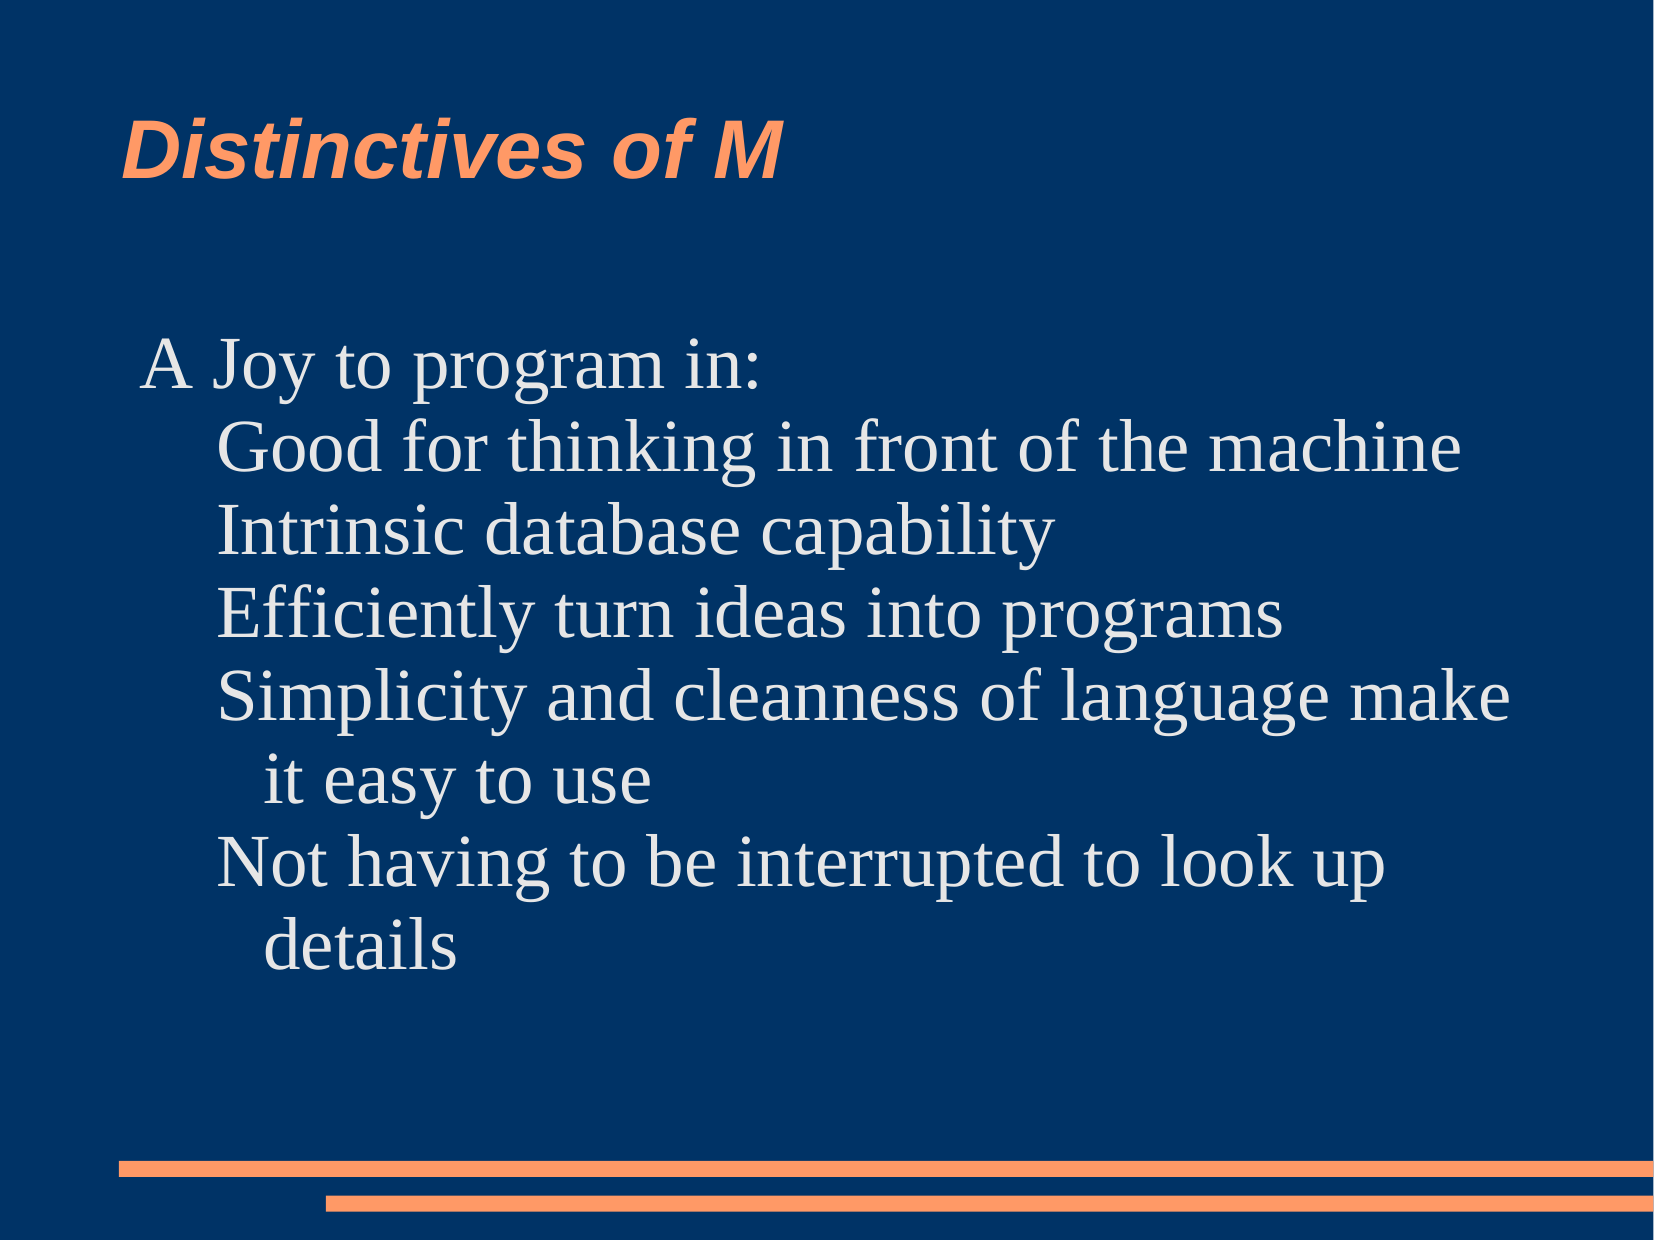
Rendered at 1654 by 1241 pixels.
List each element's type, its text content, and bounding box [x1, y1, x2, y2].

list A Joy to program in: Good for thinking in front of the machine Intrinsic database capability Efficiently turn ideas into programs Simplicity and cleanness of language make it easy to use Not having to be interrupted to look up details [121, 322, 1561, 1118]
title Distinctives of M [121, 53, 1534, 247]
